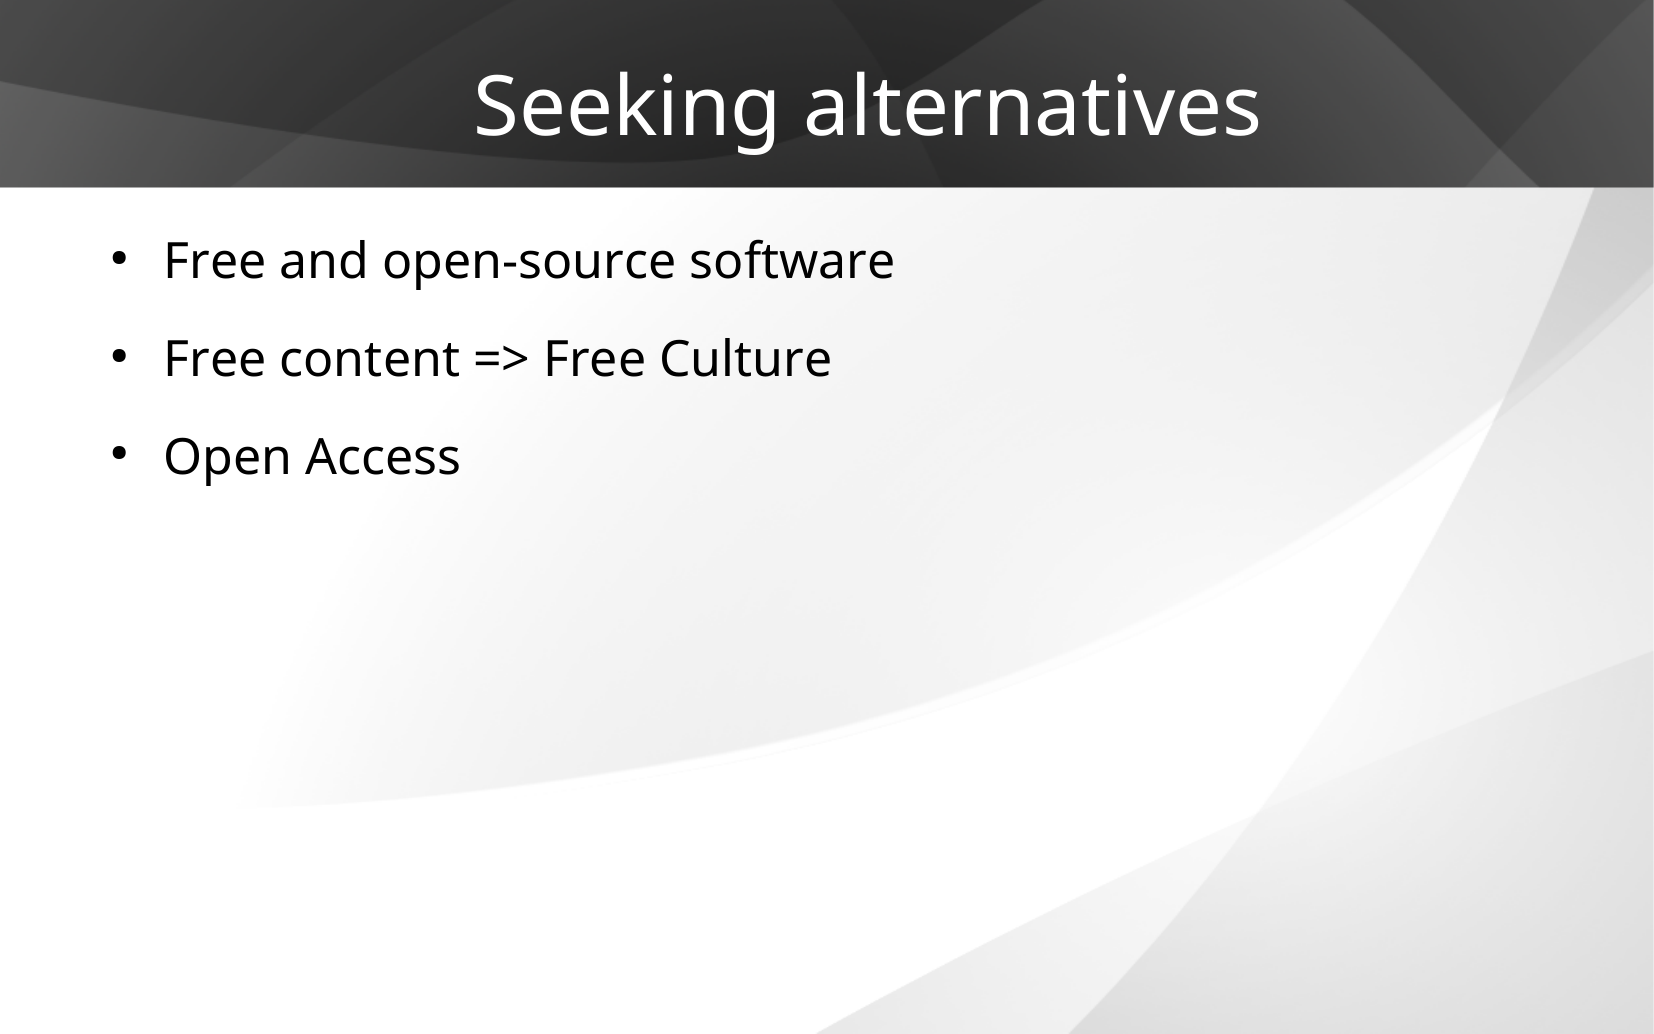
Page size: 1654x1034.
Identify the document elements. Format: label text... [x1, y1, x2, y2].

picture [0, 0, 1654, 1034]
title Seeking alternatives [124, 0, 1613, 208]
list Free and open-source software Free content => Free Culture Open Access [75, 225, 1613, 1013]
